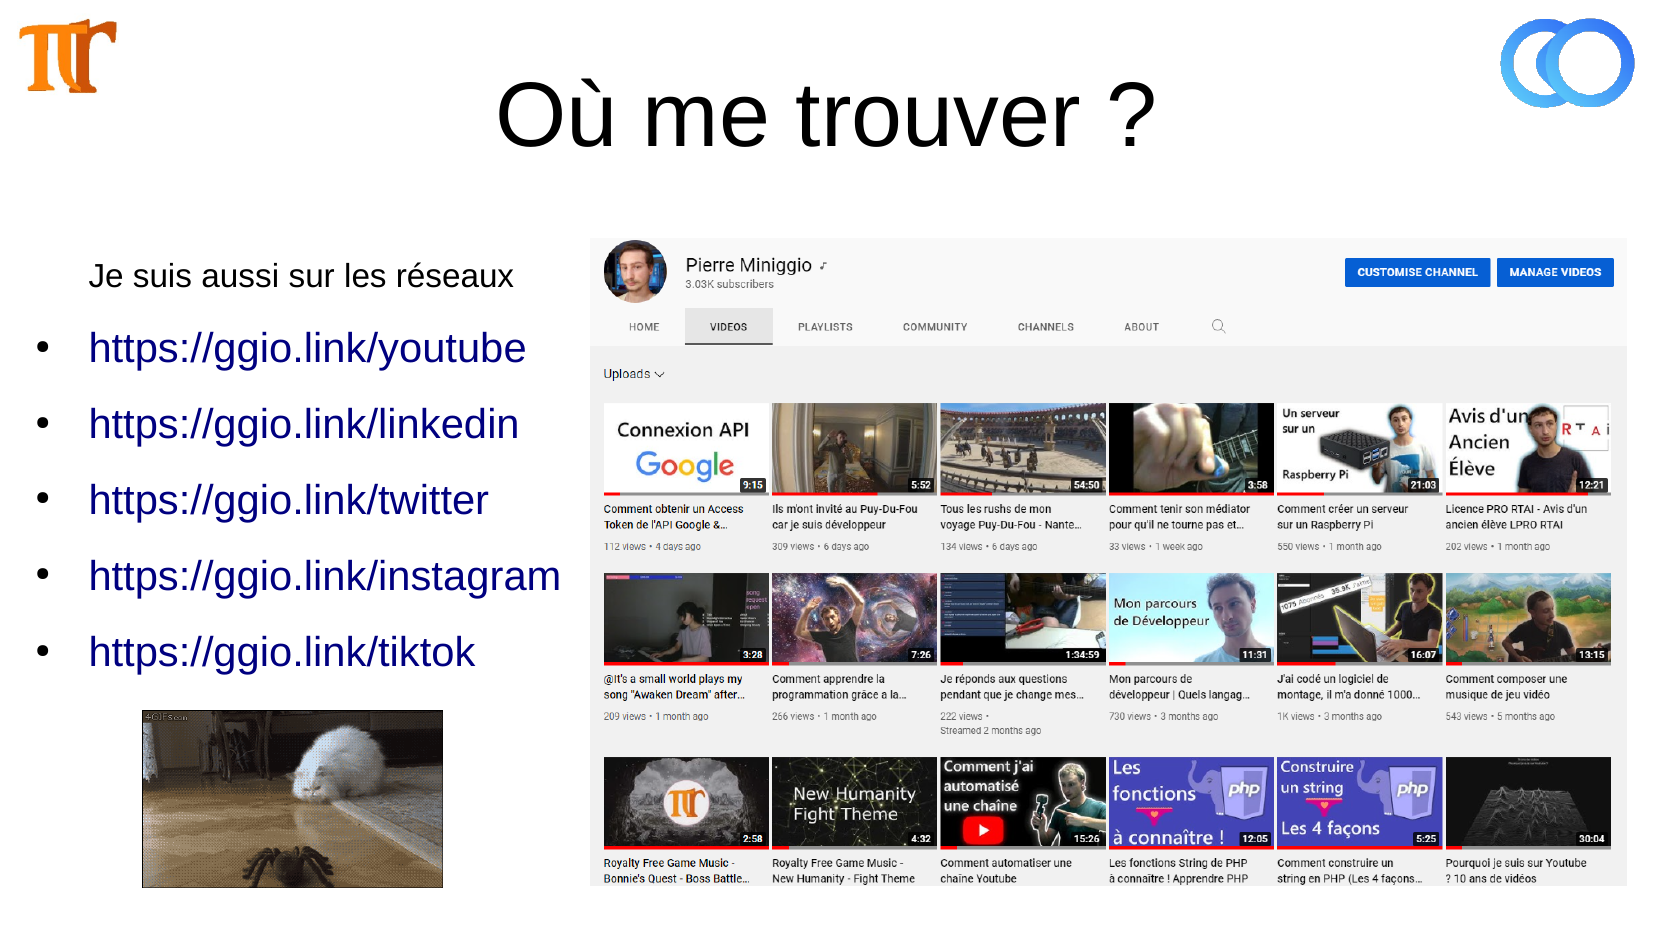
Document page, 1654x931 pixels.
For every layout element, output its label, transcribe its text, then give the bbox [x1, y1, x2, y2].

list Je suis aussi sur les réseaux https://ggio.link/youtube https://ggio.link/linkedin https://ggio.link/twitter https://ggio.link/instagram https://ggio.link/tiktok [17, 257, 590, 798]
title Où me trouver ? [82, 37, 1571, 193]
picture [142, 710, 443, 888]
picture [17, 5, 119, 107]
picture [590, 238, 1627, 886]
picture [1450, 0, 1654, 142]
